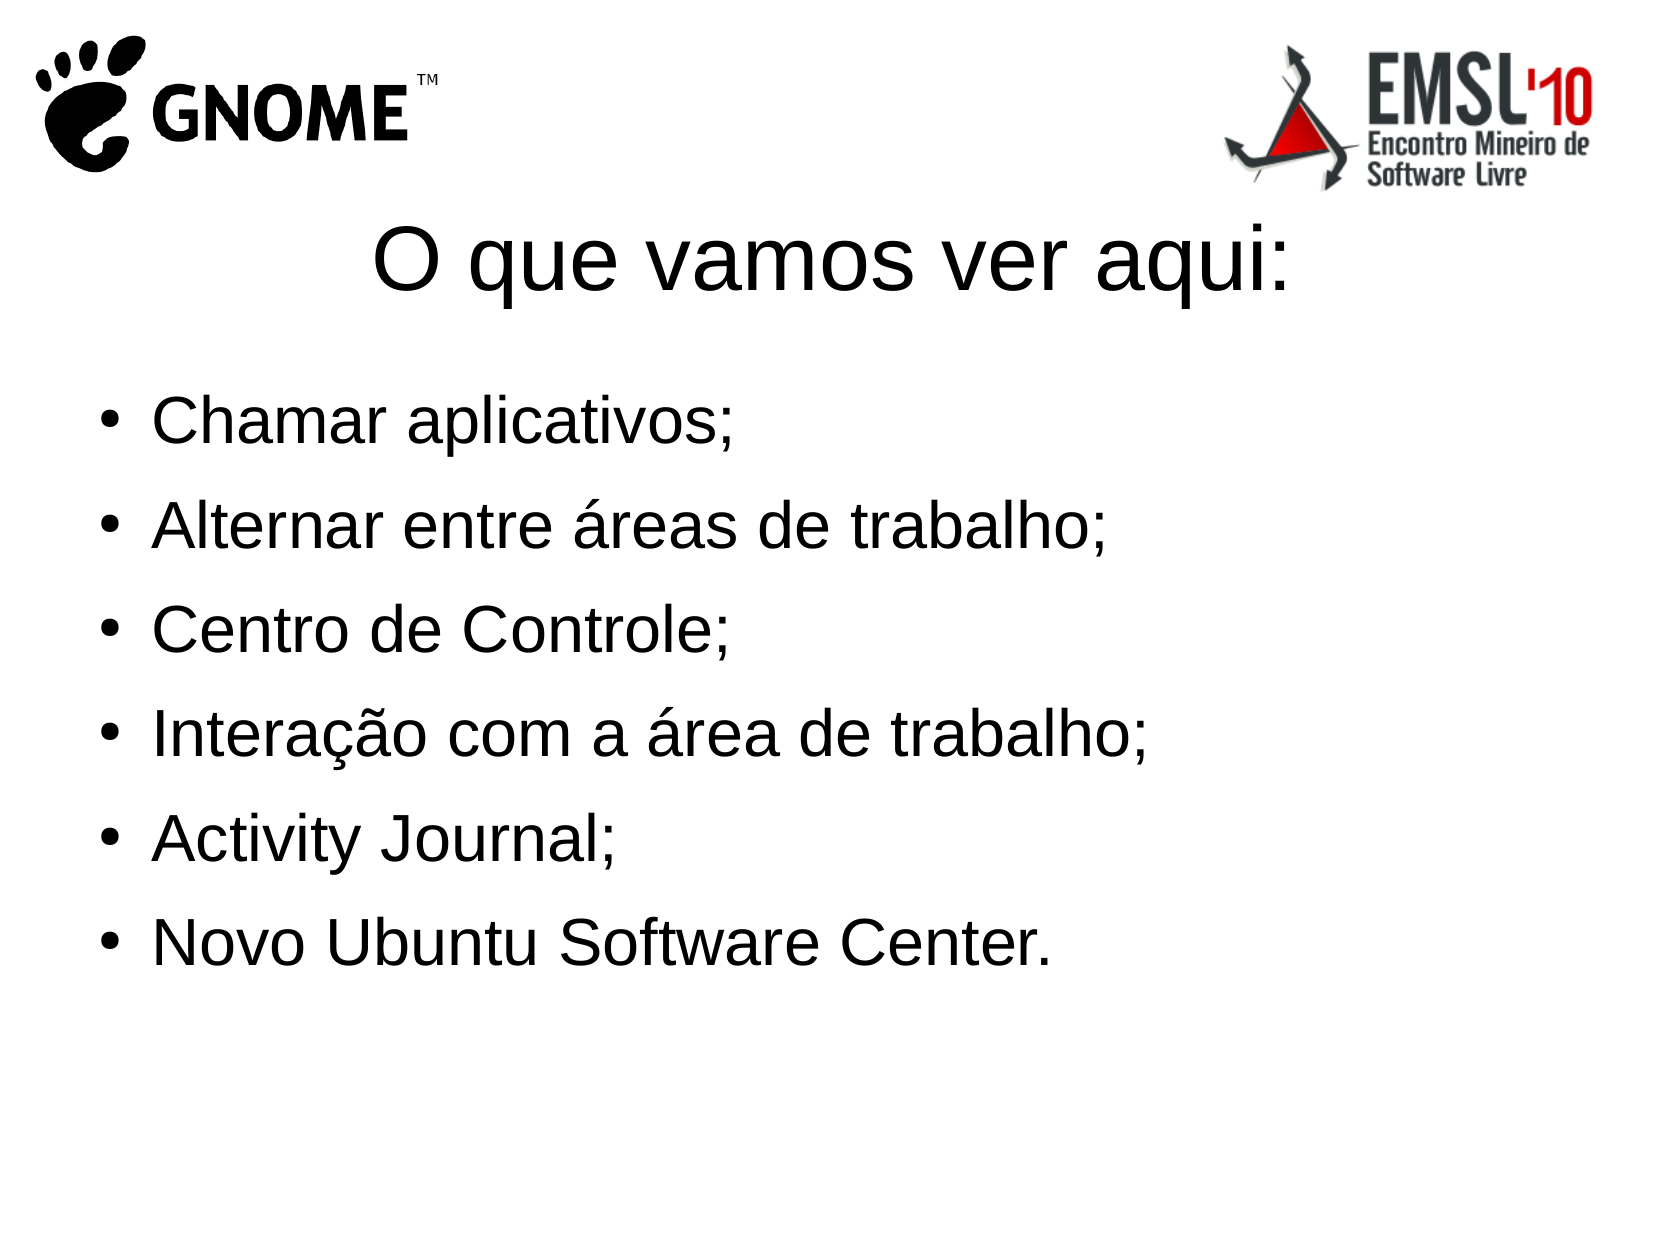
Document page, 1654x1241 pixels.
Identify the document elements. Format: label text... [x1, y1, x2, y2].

picture [1210, 29, 1637, 207]
title O que vamos ver aqui: [88, 162, 1577, 355]
picture [29, 29, 443, 178]
list Chamar aplicativos; Alternar entre áreas de trabalho; Centro de Controle; Interação com a área de trabalho; Activity Journal; Novo Ubuntu Software Center. [80, 383, 1569, 1202]
